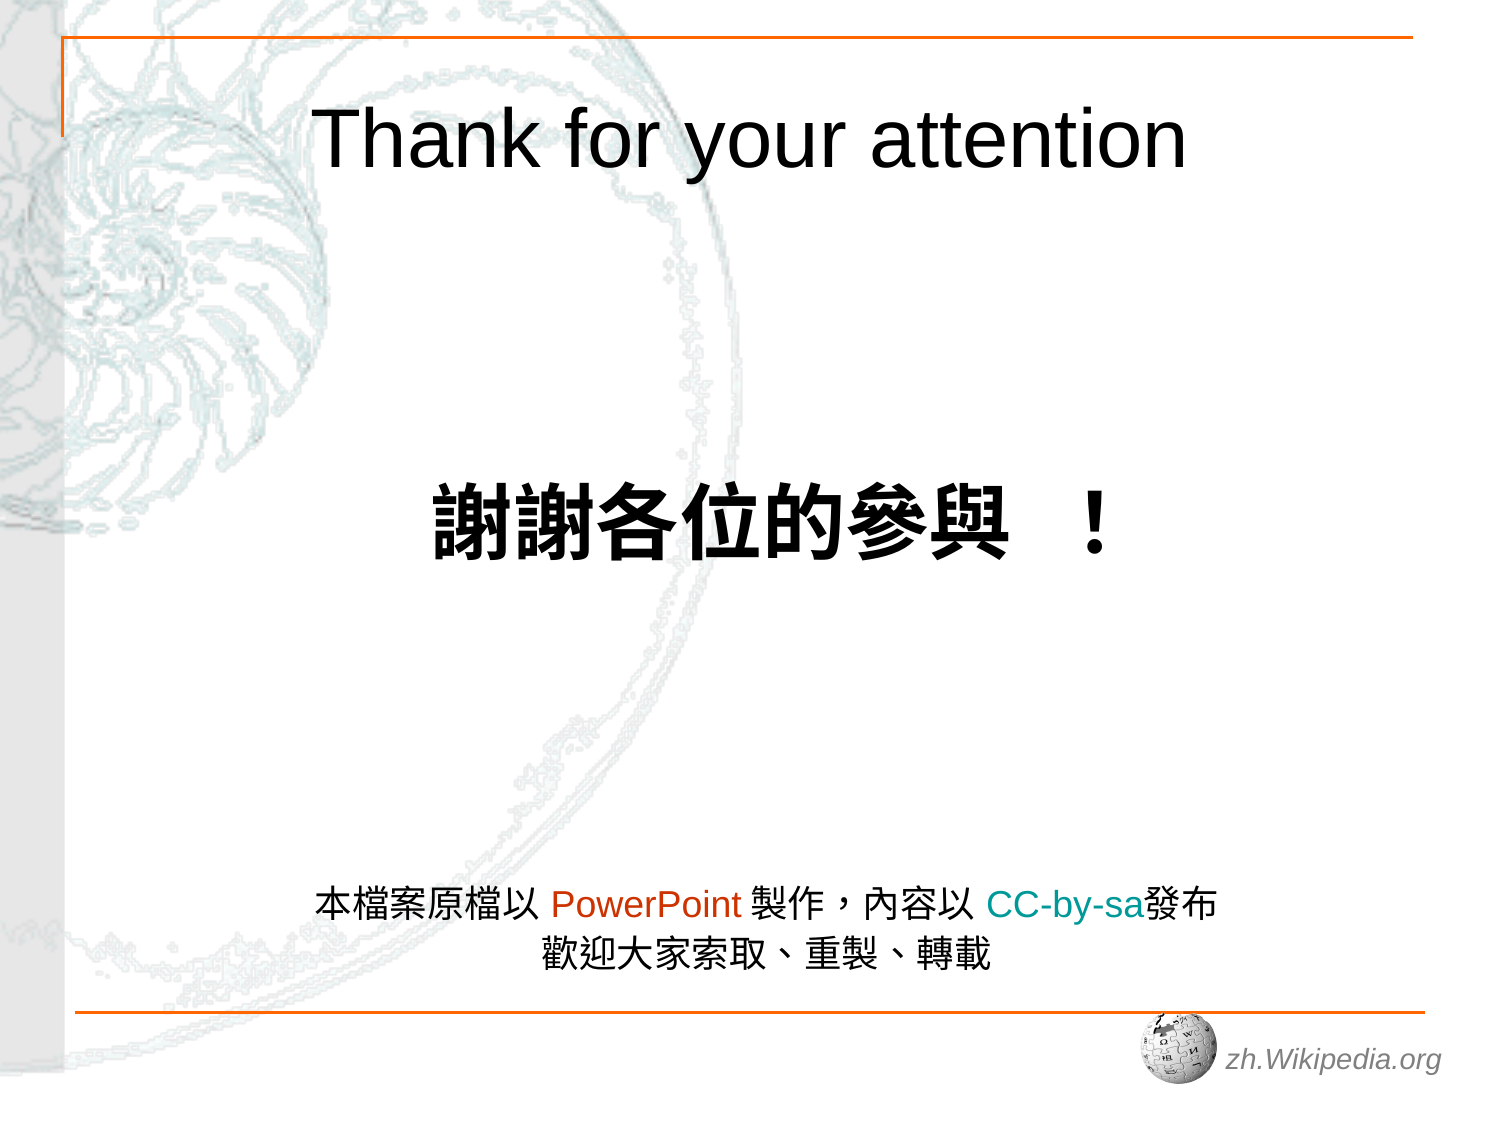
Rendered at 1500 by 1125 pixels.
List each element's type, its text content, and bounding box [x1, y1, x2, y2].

picture [0, 0, 746, 1083]
list 謝謝各位的參與 ！ [75, 262, 1426, 1006]
picture [1139, 1011, 1218, 1088]
title Thank for your attention [75, 0, 1426, 262]
text_box zh.Wikipedia.org [1210, 1037, 1465, 1084]
text_box 本檔案原檔以PowerPoint製作，內容以CC-by-sa發布 歡迎大家索取、重製、轉載 [253, 869, 1280, 986]
